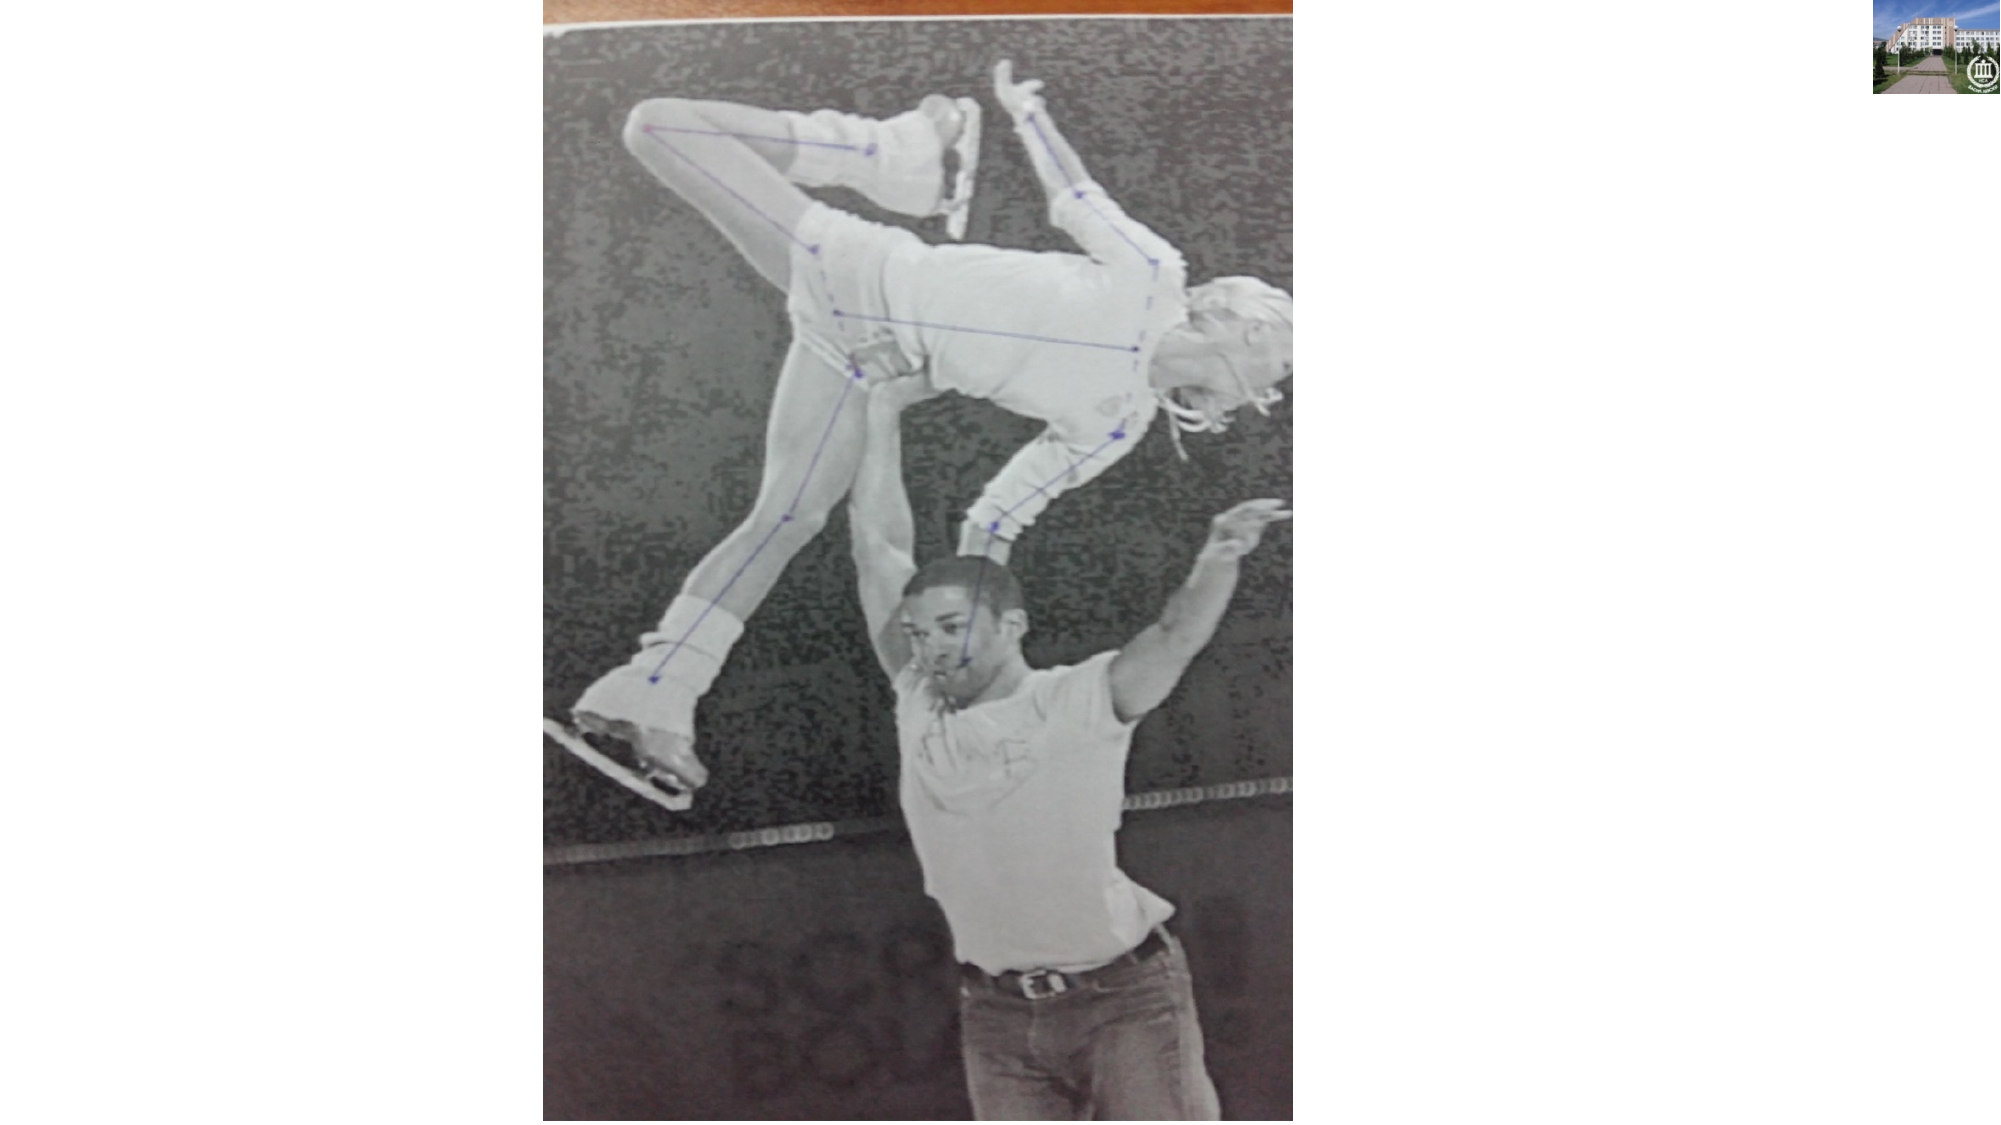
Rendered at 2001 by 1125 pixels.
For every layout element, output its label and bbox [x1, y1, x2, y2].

picture [1873, 0, 2000, 94]
picture [542, 0, 1293, 1121]
